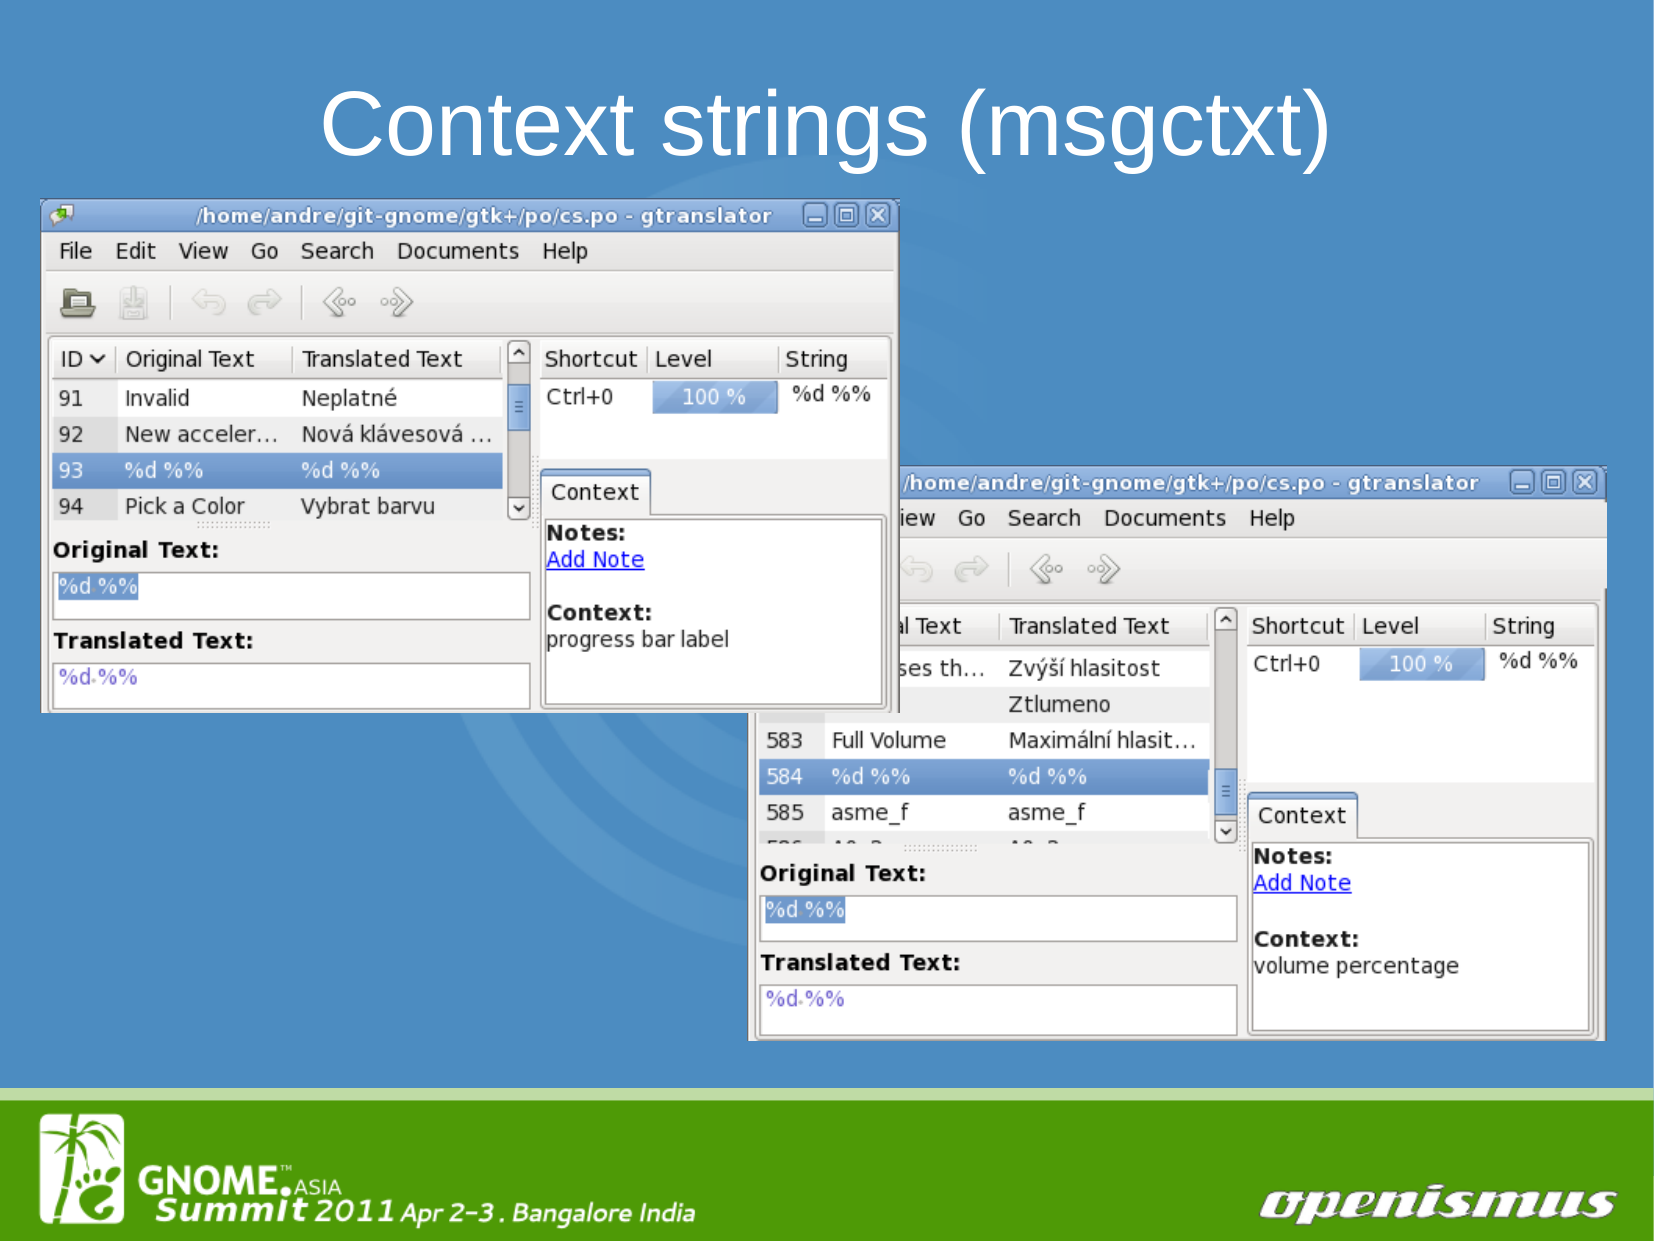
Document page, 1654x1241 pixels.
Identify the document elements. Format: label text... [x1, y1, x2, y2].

picture [0, 0, 1654, 1241]
title Context strings (msgctxt) [82, 19, 1571, 227]
